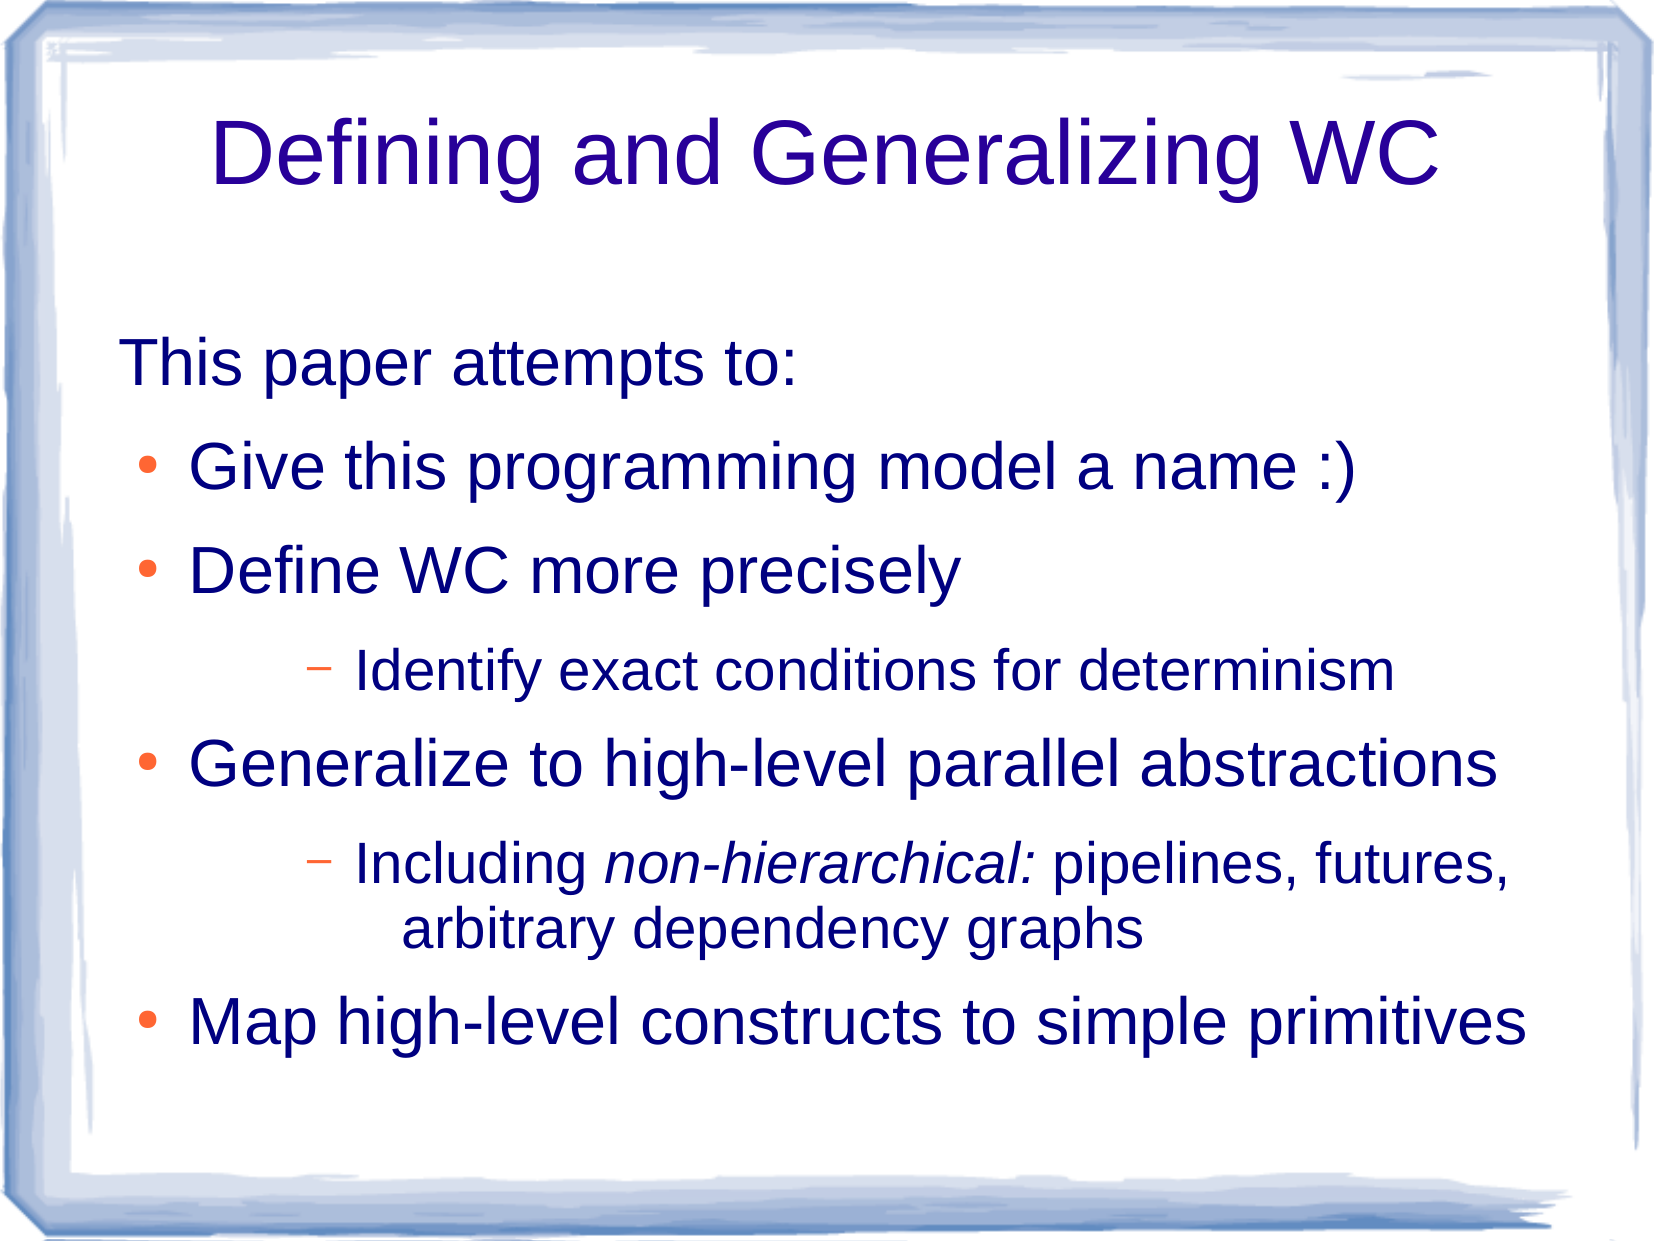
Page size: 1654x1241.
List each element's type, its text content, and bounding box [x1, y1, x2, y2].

title Defining and Generalizing WC [82, 56, 1571, 250]
picture [0, 0, 1654, 1241]
list This paper attempts to: Give this programming model a name :) Define WC more precisely Identify exact conditions for determinism Generalize to high-level parallel abstractions Including non-hierarchical: pipelines, futures, arbitrary dependency graphs Map high-level constructs to simple primitives [118, 324, 1571, 1058]
